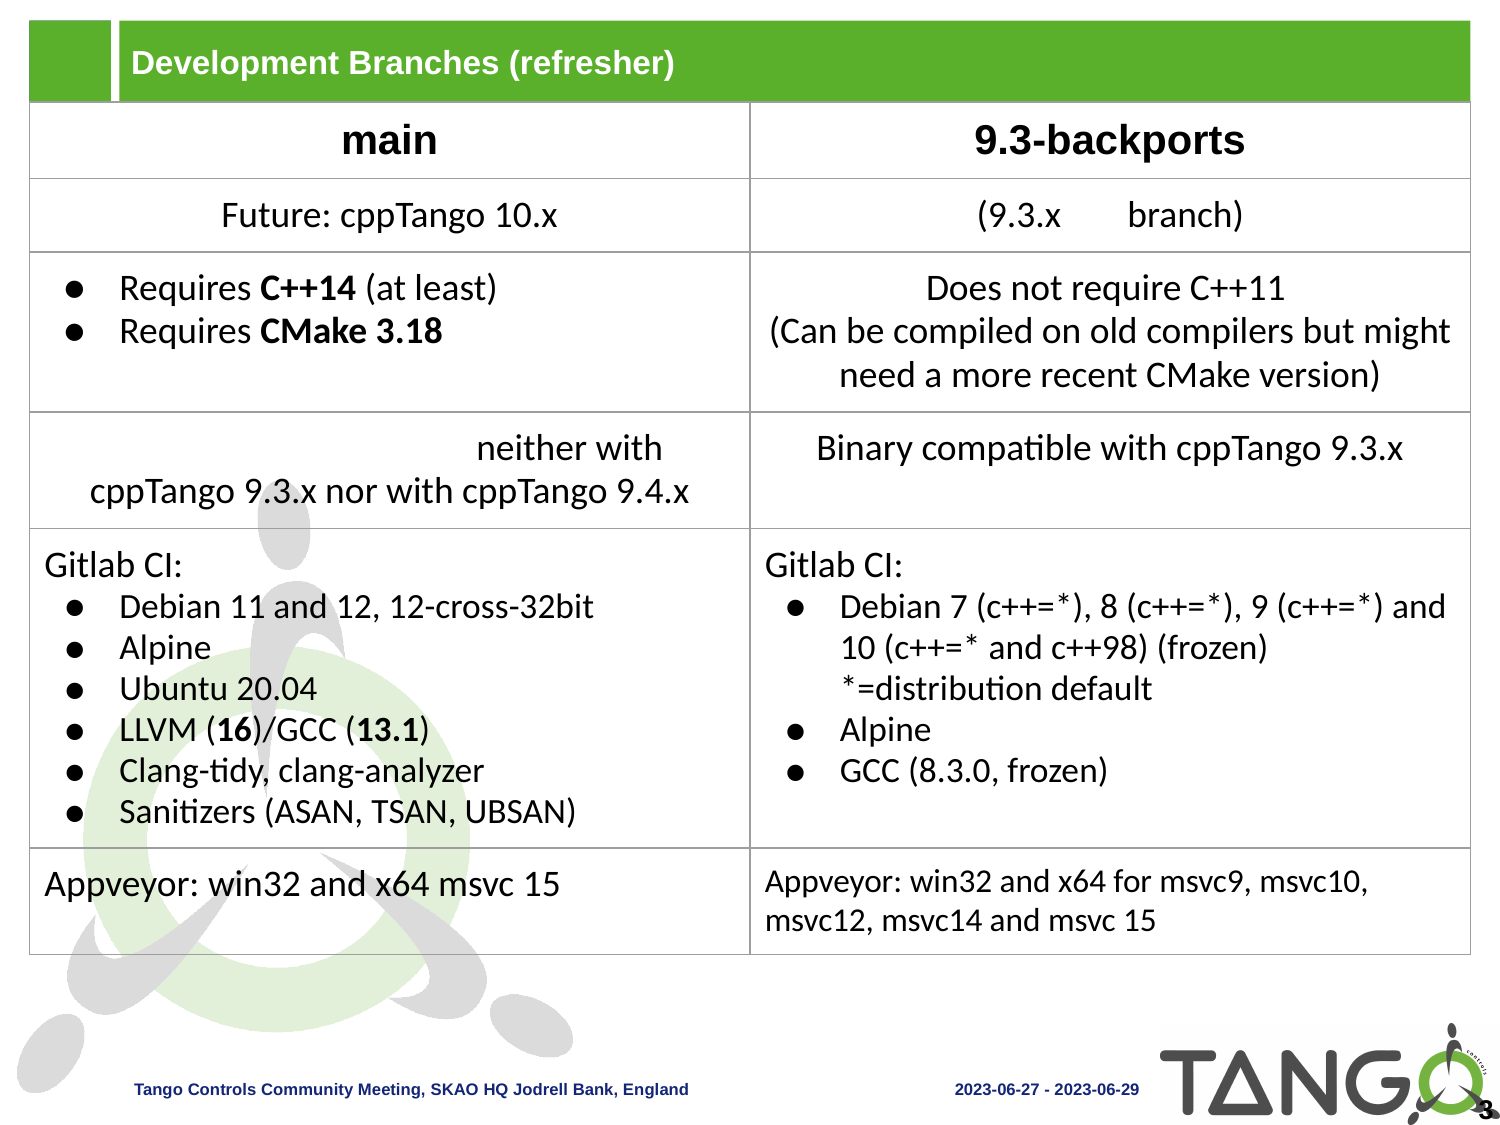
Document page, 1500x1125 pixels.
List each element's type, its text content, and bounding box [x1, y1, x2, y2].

table_header main [30, 103, 749, 178]
table_cell Future: cppTango 10.x [30, 179, 749, 251]
slide_number <number> [1403, 1038, 1494, 1125]
table_cell Gitlab CI: Debian 11 and 12, 12-cross-32bit Alpine Ubuntu 20.04 LLVM (16)/GCC (13.1) Clang-tidy, clang-analyzer Sanitizers (ASAN, TSAN, UBSAN) [30, 529, 749, 847]
picture [468, 1085, 475, 1093]
table_cell Gitlab CI: Debian 7 (c++=*), 8 (c++=*), 9 (c++=*) and 10 (c++=* and c++98) (frozen) *=distribution default Alpine GCC (8.3.0, frozen) [751, 529, 1470, 847]
table_cell Does not require C++11 (Can be compiled on old compilers but might need a more recent CMake version) [751, 253, 1470, 411]
table_cell Requires C++14 (at least) Requires CMake 3.18 [30, 253, 749, 411]
picture [498, 1085, 505, 1093]
title Development Branches (refresher) [119, 20, 1471, 101]
table_cell Not binary compatible: neither with cppTango 9.3.x nor with cppTango 9.4.x [30, 413, 749, 528]
table_cell Appveyor: win32 and x64 msvc 15 [30, 849, 749, 954]
picture [1160, 1023, 1500, 1125]
table_header 9.3-backports [751, 103, 1470, 178]
table_cell Appveyor: win32 and x64 for msvc9, msvc10, msvc12, msvc14 and msvc 15 [751, 849, 1470, 954]
table_cell Binary compatible with cppTango 9.3.x [751, 413, 1470, 528]
picture [17, 480, 573, 1093]
table_cell (9.3.x LTS branch) [751, 179, 1470, 251]
